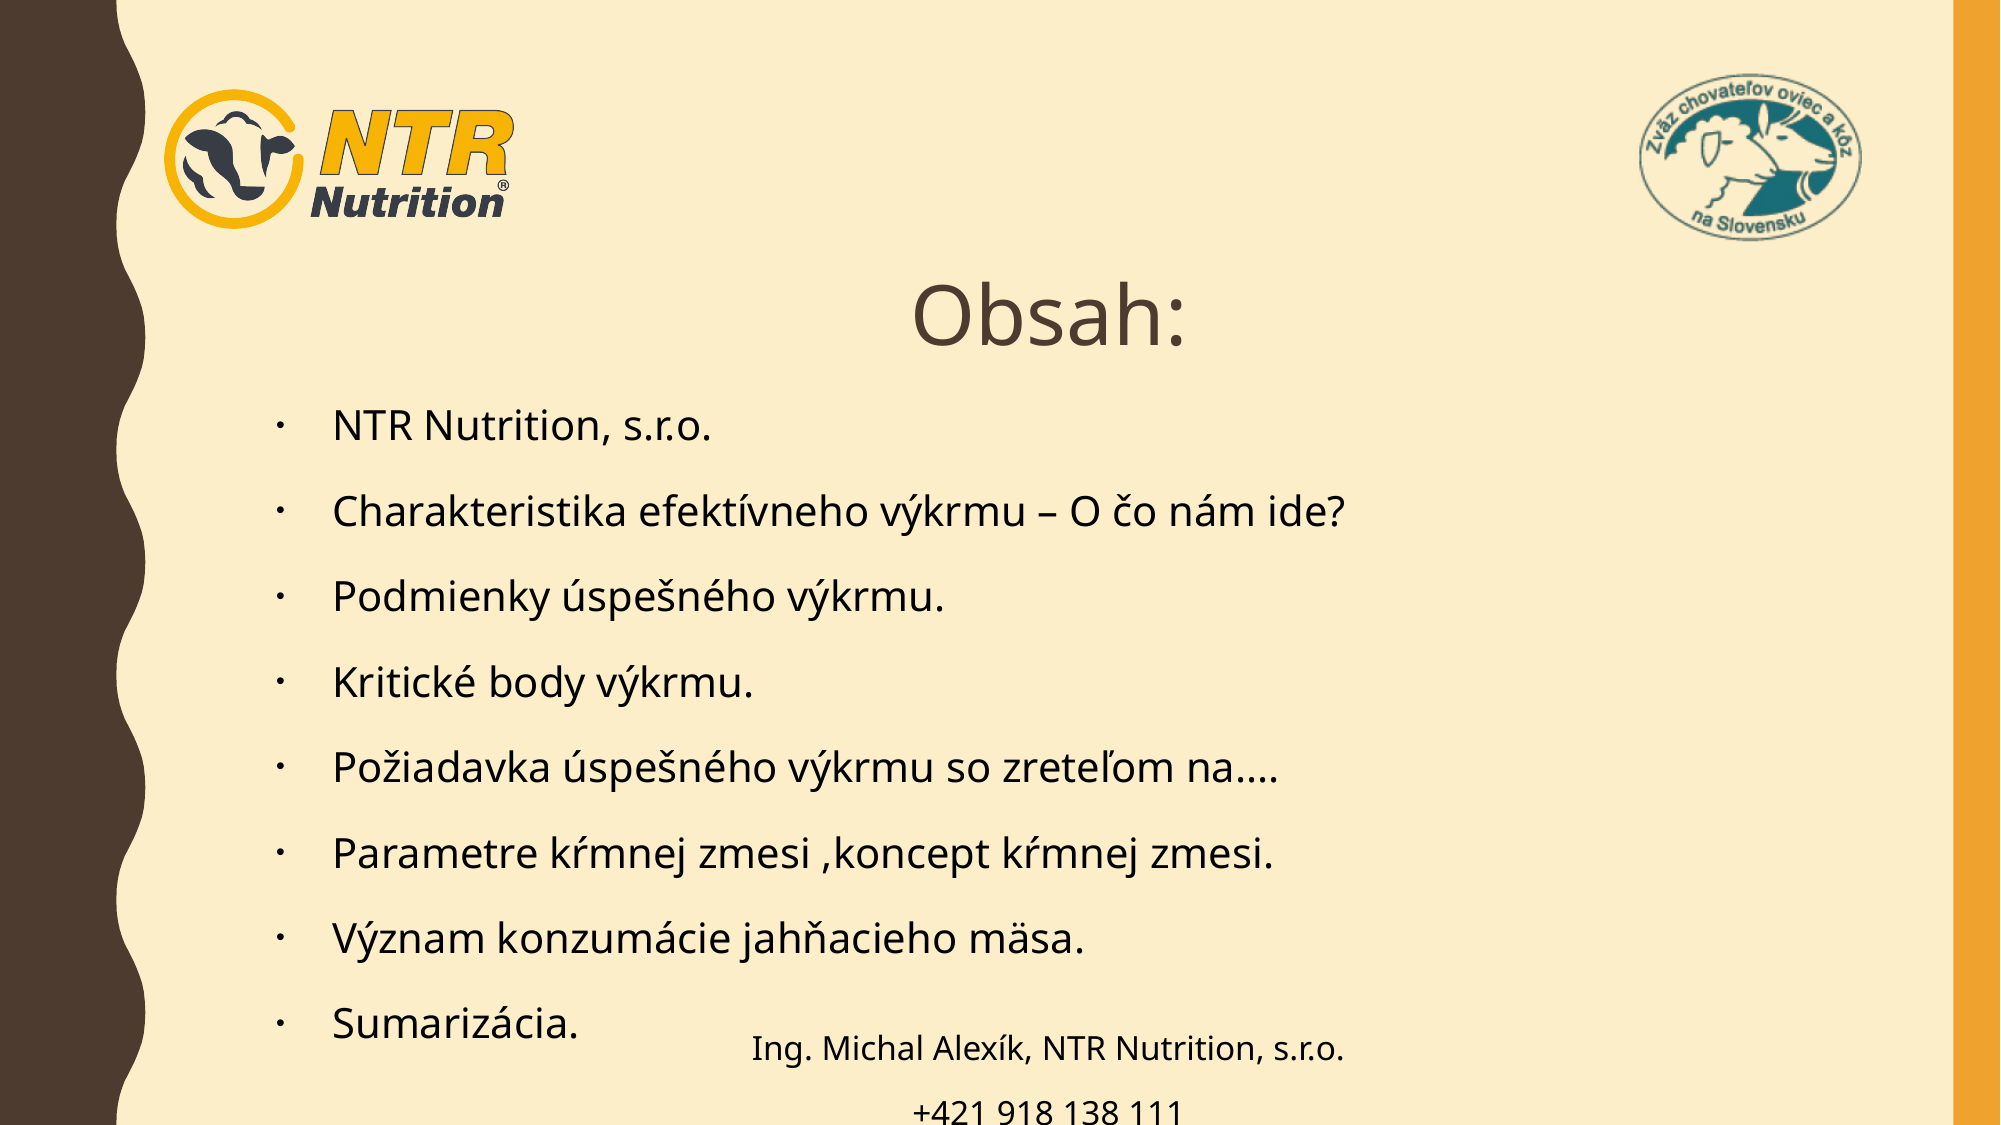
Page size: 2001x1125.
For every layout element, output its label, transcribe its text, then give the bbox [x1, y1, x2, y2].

picture [164, 89, 514, 229]
picture [1638, 45, 1862, 270]
text_box Ing. Michal Alexík, NTR Nutrition, s.r.o. +421 918 138 111 [298, 1013, 1799, 1125]
title Obsah: [186, 266, 1912, 373]
text_box NTR Nutrition, s.r.o. Charakteristika efektívneho výkrmu – O čo nám ide? Podmienky úspešného výkrmu. Kritické body výkrmu. Požiadavka úspešného výkrmu so zreteľom na.... Parametre kŕmnej zmesi ,koncept kŕmnej zmesi. Význam konzumácie jahňacieho mäsa. Sumarizácia. [261, 373, 1522, 1059]
